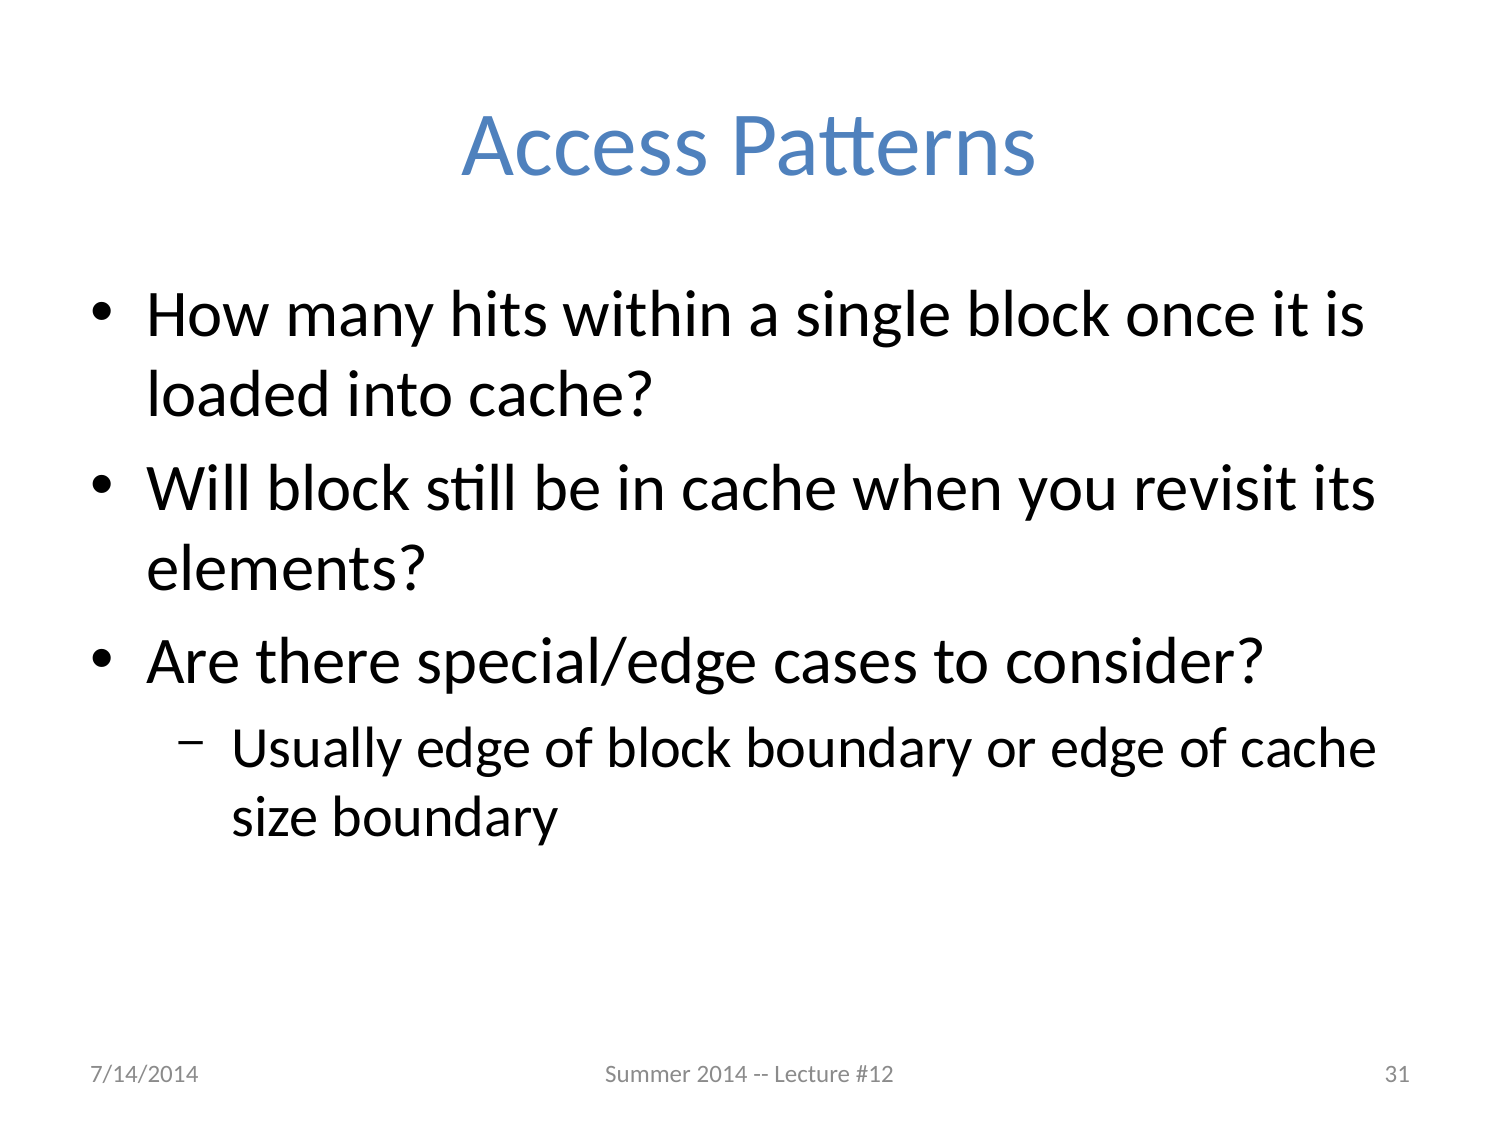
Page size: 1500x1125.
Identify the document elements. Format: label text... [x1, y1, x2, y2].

slide_number 7/14/2014 [75, 1042, 425, 1103]
slide_number <number> [1074, 1042, 1425, 1103]
footer Summer 2014 -- Lecture #12 [512, 1042, 988, 1103]
title Access Patterns [75, 45, 1425, 233]
list How many hits within a single block once it is loaded into cache? Will block still be in cache when you revisit its elements? Are there special/edge cases to consider? Usually edge of block boundary or edge of cache size boundary [75, 262, 1425, 1073]
